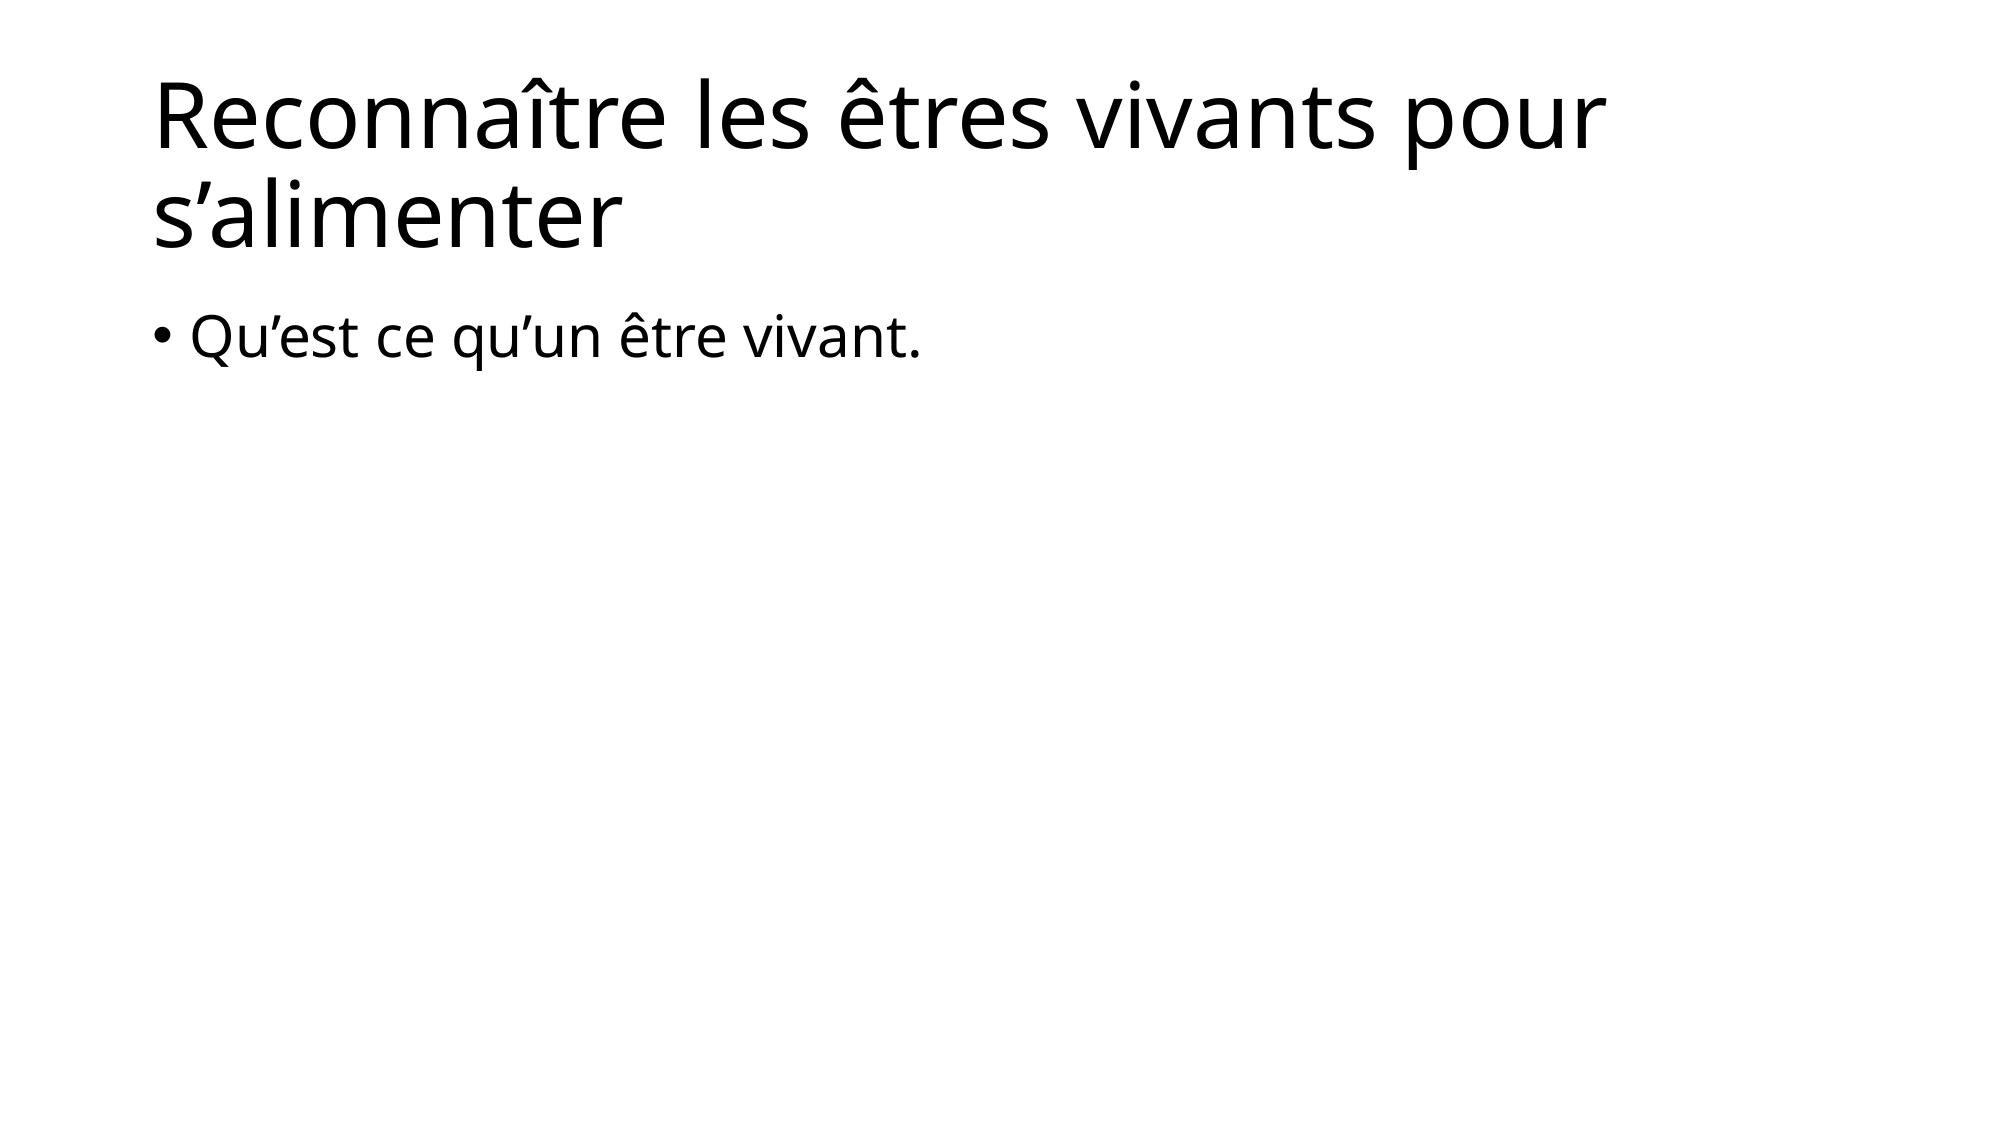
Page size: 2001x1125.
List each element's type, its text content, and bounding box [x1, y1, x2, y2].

list Qu’est ce qu’un être vivant. [137, 299, 1863, 1014]
title Reconnaître les êtres vivants pour s’alimenter [137, 59, 1863, 278]
